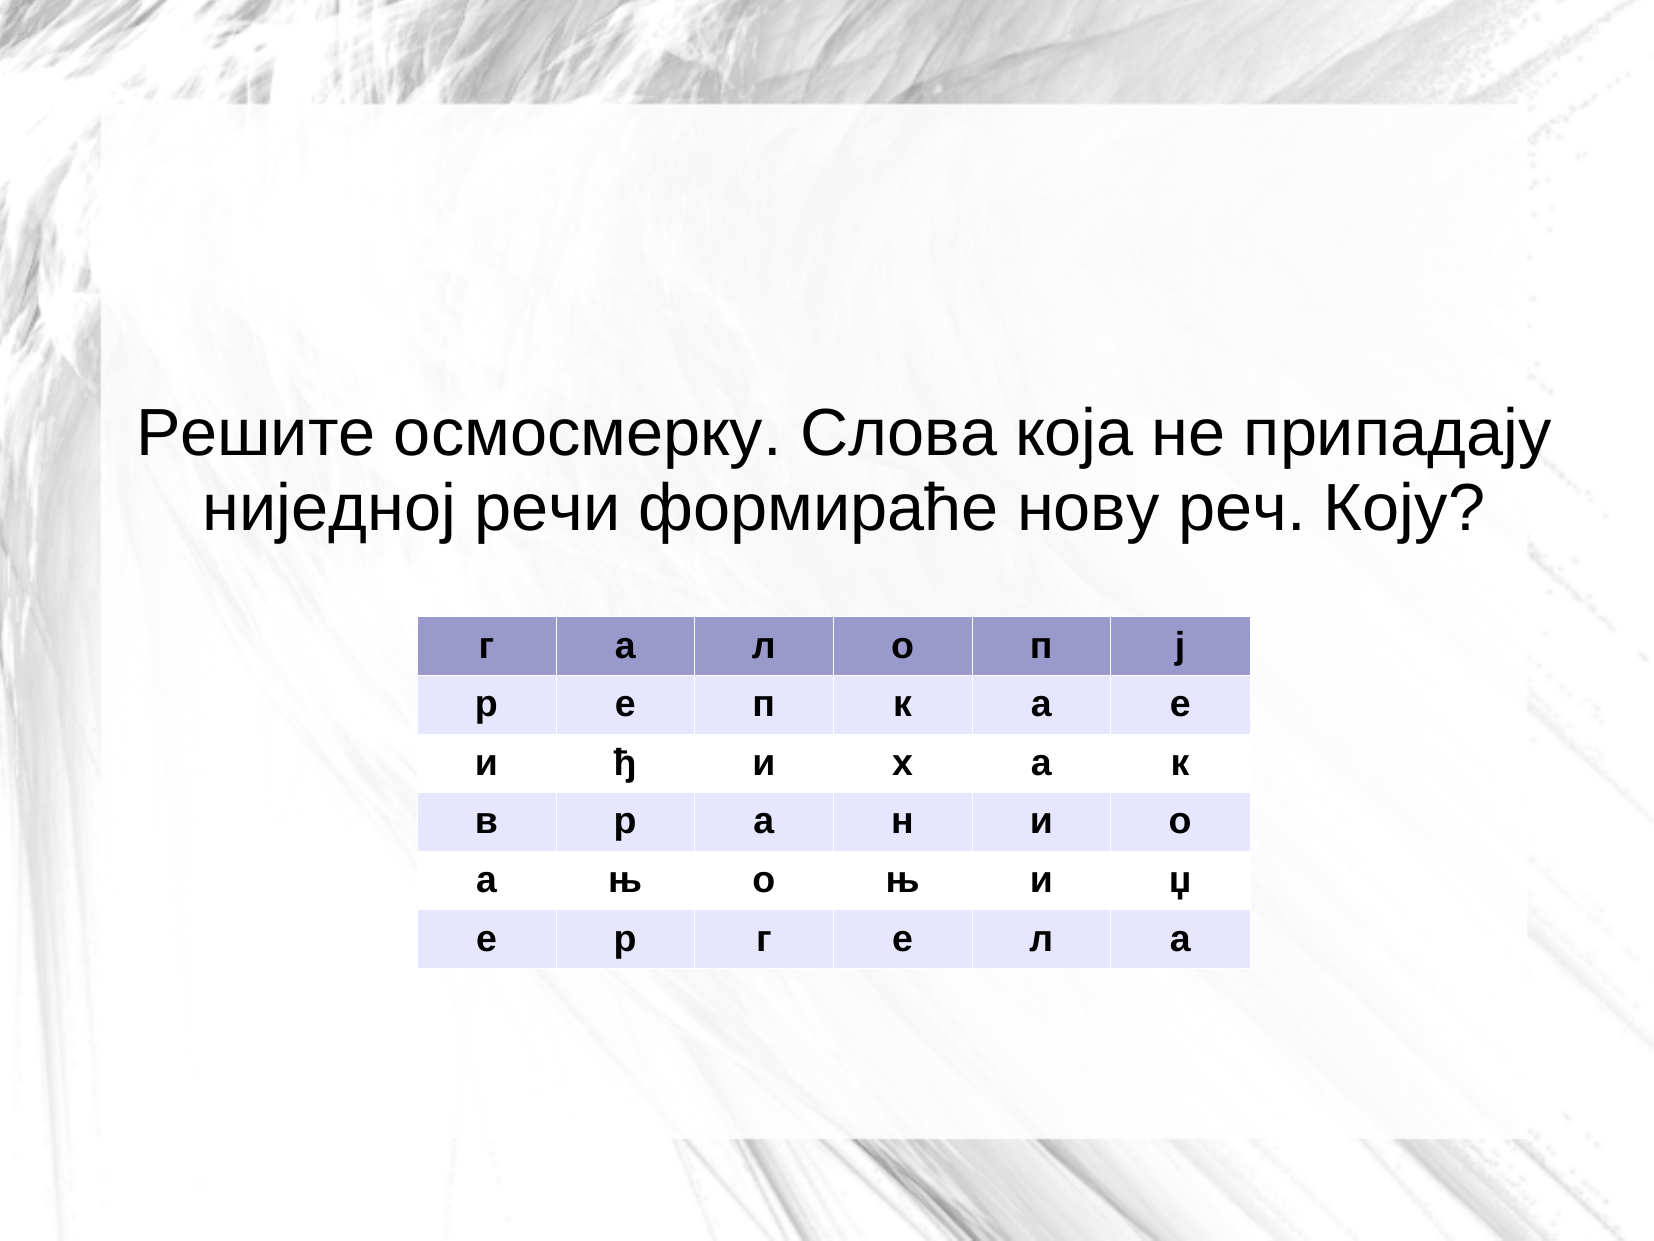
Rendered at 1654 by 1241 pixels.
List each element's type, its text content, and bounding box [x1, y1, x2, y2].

table_cell џ [1111, 852, 1250, 909]
table_cell о [1111, 793, 1250, 851]
table_header г [418, 621, 556, 675]
table_cell е [557, 676, 694, 734]
table_cell а [418, 852, 556, 909]
table_cell в [418, 793, 556, 851]
table_cell е [1111, 676, 1250, 734]
table_cell њ [834, 852, 972, 909]
table_cell и [695, 735, 833, 792]
table_cell р [557, 793, 694, 851]
table_cell о [695, 852, 833, 909]
table_header п [973, 621, 1110, 675]
table_cell е [418, 910, 556, 968]
table_cell а [695, 793, 833, 851]
table_header ј [1111, 621, 1250, 675]
table_cell а [973, 676, 1110, 734]
table_cell г [695, 910, 833, 968]
subtitle Решите осмосмерку. Слова која не припадају ниједној речи формираће нову реч. Коју? [118, 319, 1571, 621]
table_cell е [834, 910, 972, 968]
table_cell к [1111, 735, 1250, 792]
table_cell њ [557, 852, 694, 909]
table_cell и [973, 793, 1110, 851]
table_cell п [695, 676, 833, 734]
table_cell н [834, 793, 972, 851]
table_cell л [973, 910, 1110, 968]
table_cell р [418, 676, 556, 734]
table_cell р [557, 910, 694, 968]
table_cell к [834, 676, 972, 734]
table_cell и [418, 735, 556, 792]
table_header о [834, 621, 972, 675]
picture [0, 0, 1654, 1241]
table_cell х [834, 735, 972, 792]
table_cell ђ [557, 735, 694, 792]
table_header а [557, 621, 694, 675]
table_header л [695, 621, 833, 675]
table_cell а [1111, 910, 1250, 968]
table_cell а [973, 735, 1110, 792]
table_cell и [973, 852, 1110, 909]
